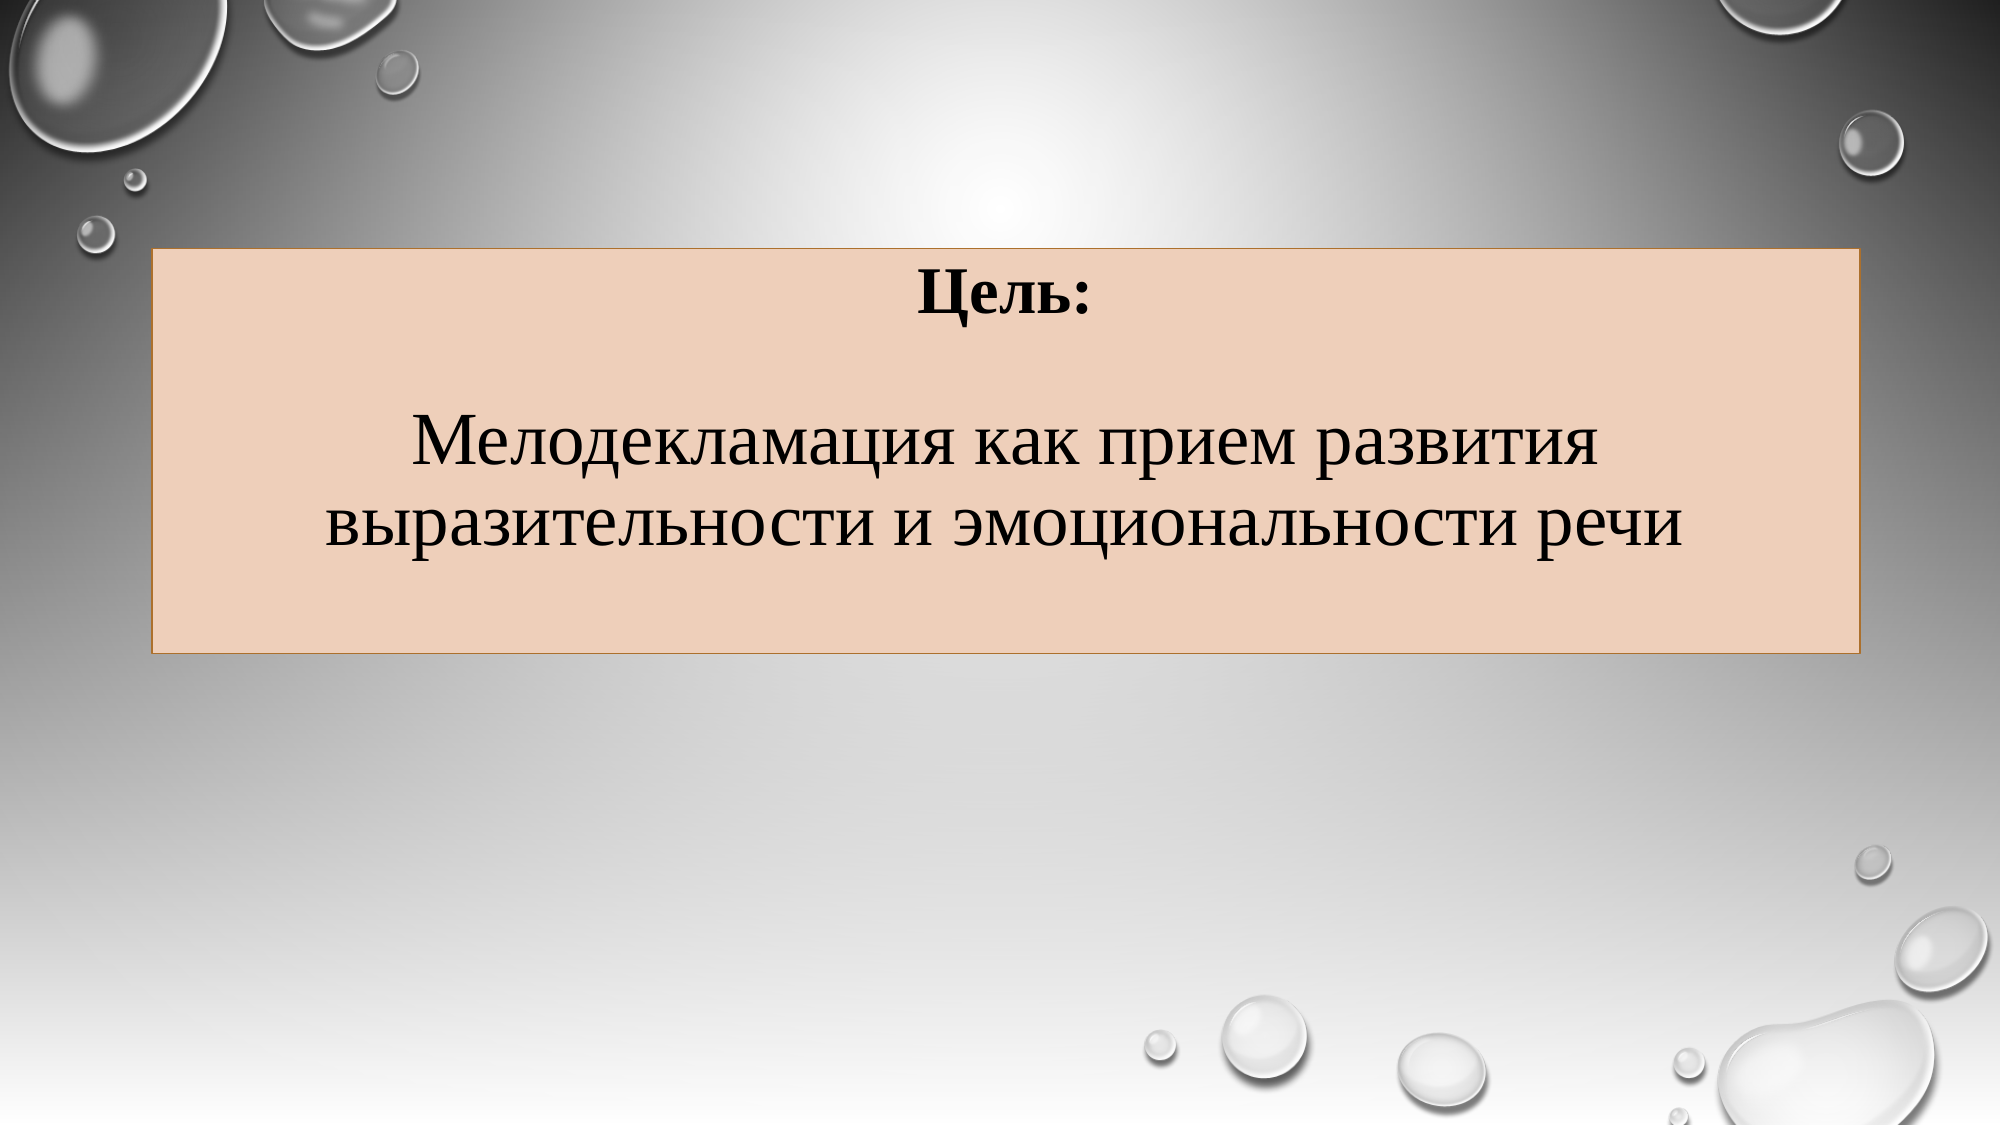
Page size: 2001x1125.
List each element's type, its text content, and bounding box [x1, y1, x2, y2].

title Цель: Мелодекламация как прием развития выразительности и эмоциональности речи [151, 248, 1860, 654]
picture [0, 0, 2000, 1125]
